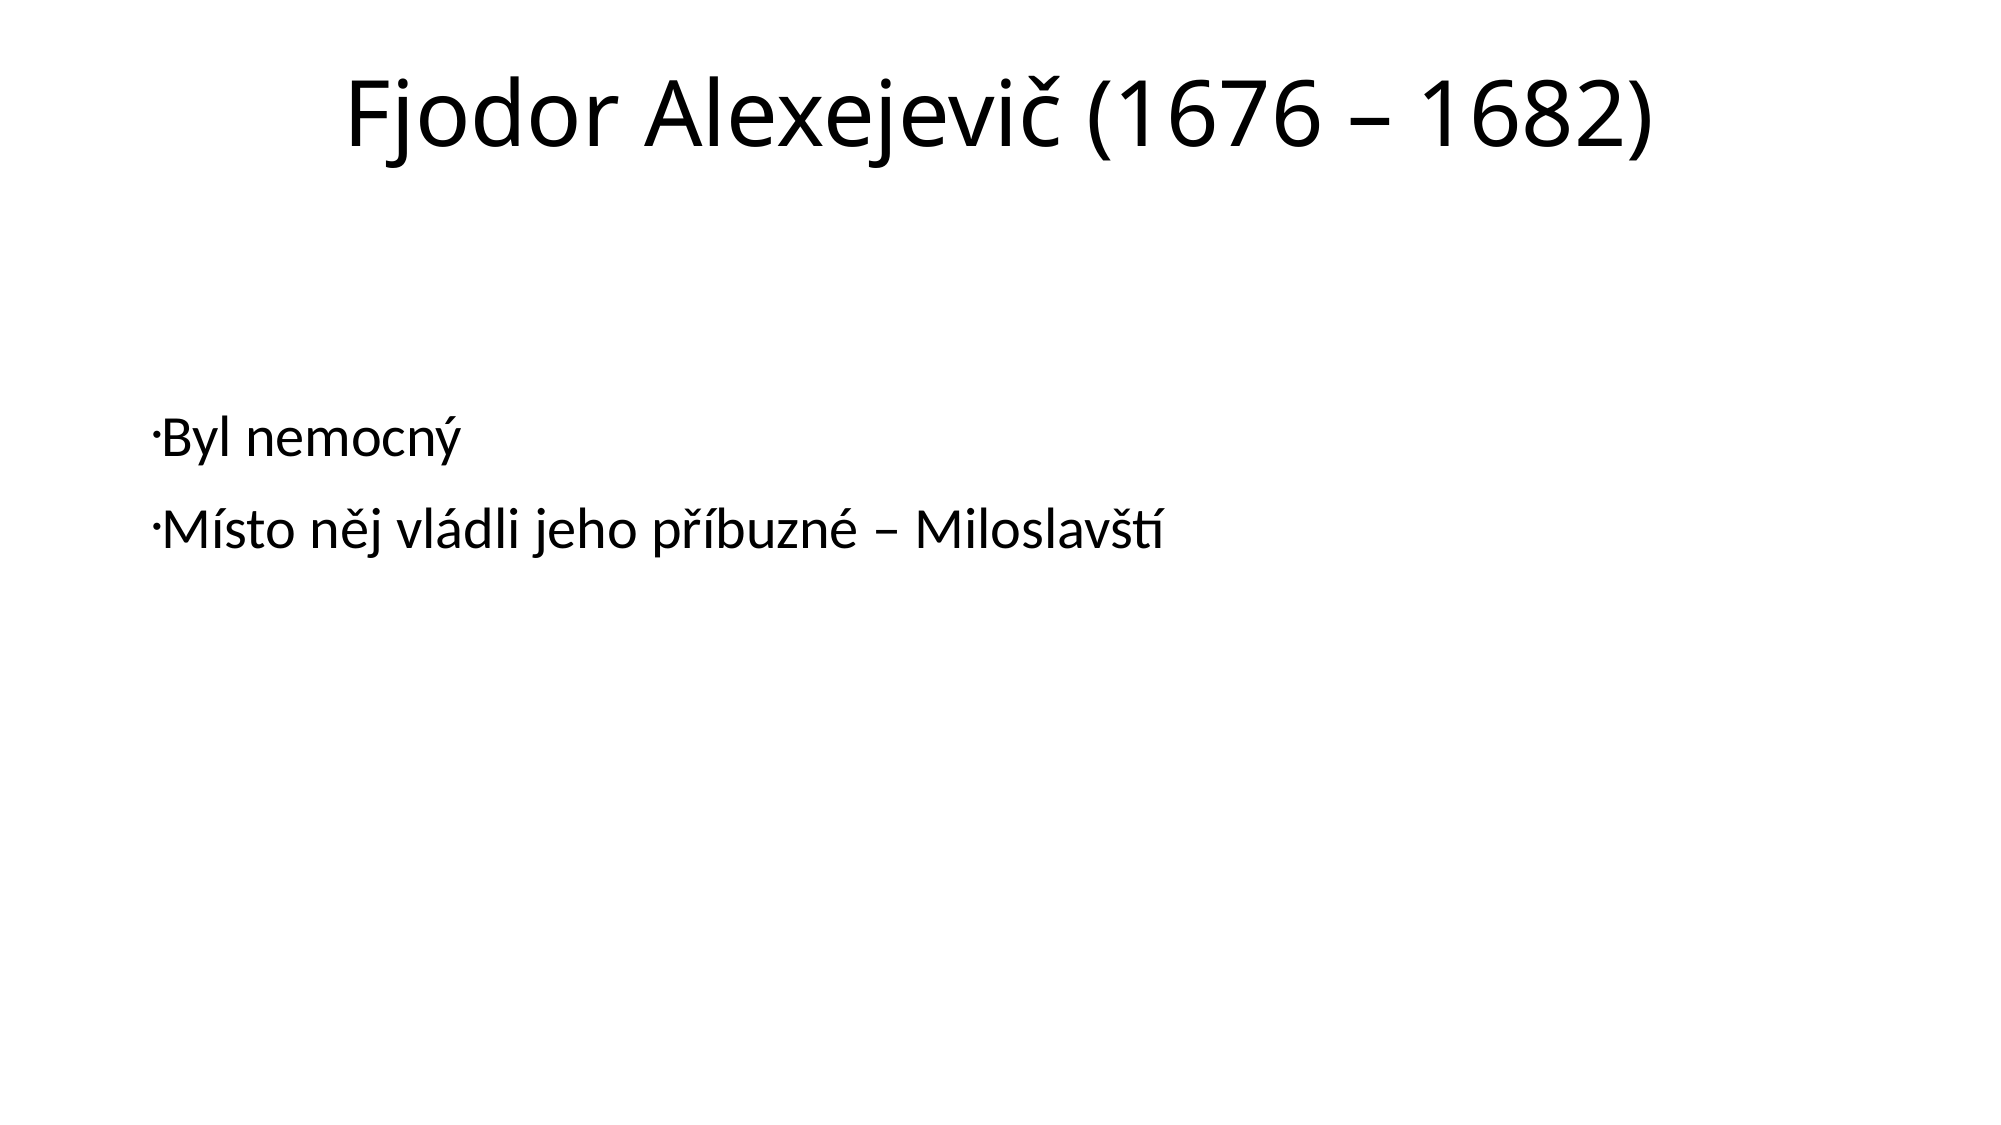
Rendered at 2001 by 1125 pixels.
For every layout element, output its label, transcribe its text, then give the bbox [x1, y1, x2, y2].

list Byl nemocný Místo něj vládli jeho příbuzné – Miloslavští [137, 299, 1863, 1014]
title Fjodor Alexejevič (1676 – 1682) [137, 59, 1863, 278]
